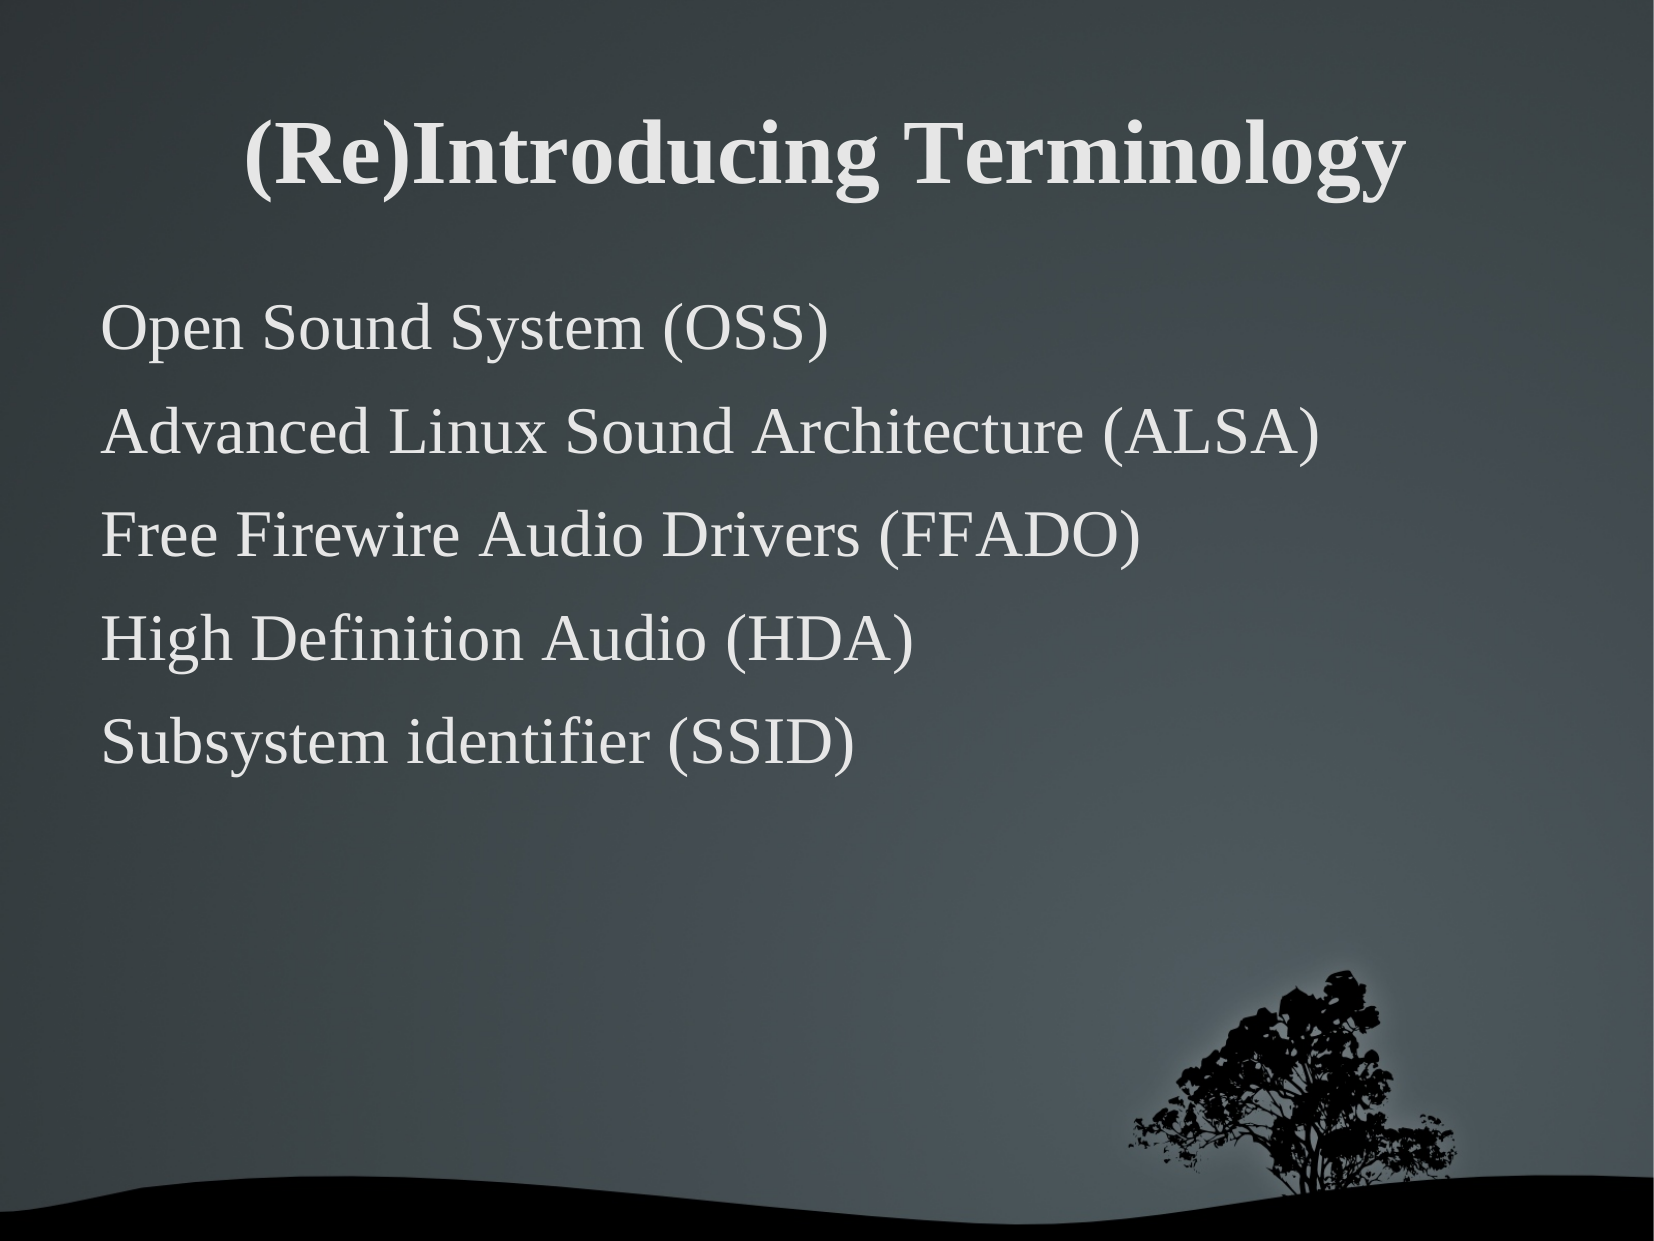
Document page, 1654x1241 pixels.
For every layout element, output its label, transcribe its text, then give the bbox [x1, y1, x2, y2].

title (Re)Introducing Terminology [82, 56, 1571, 250]
list Open Sound System (OSS) Advanced Linux Sound Architecture (ALSA) Free Firewire Audio Drivers (FFADO) High Definition Audio (HDA) Subsystem identifier (SSID) [82, 290, 1571, 1094]
picture [0, 0, 1654, 1241]
